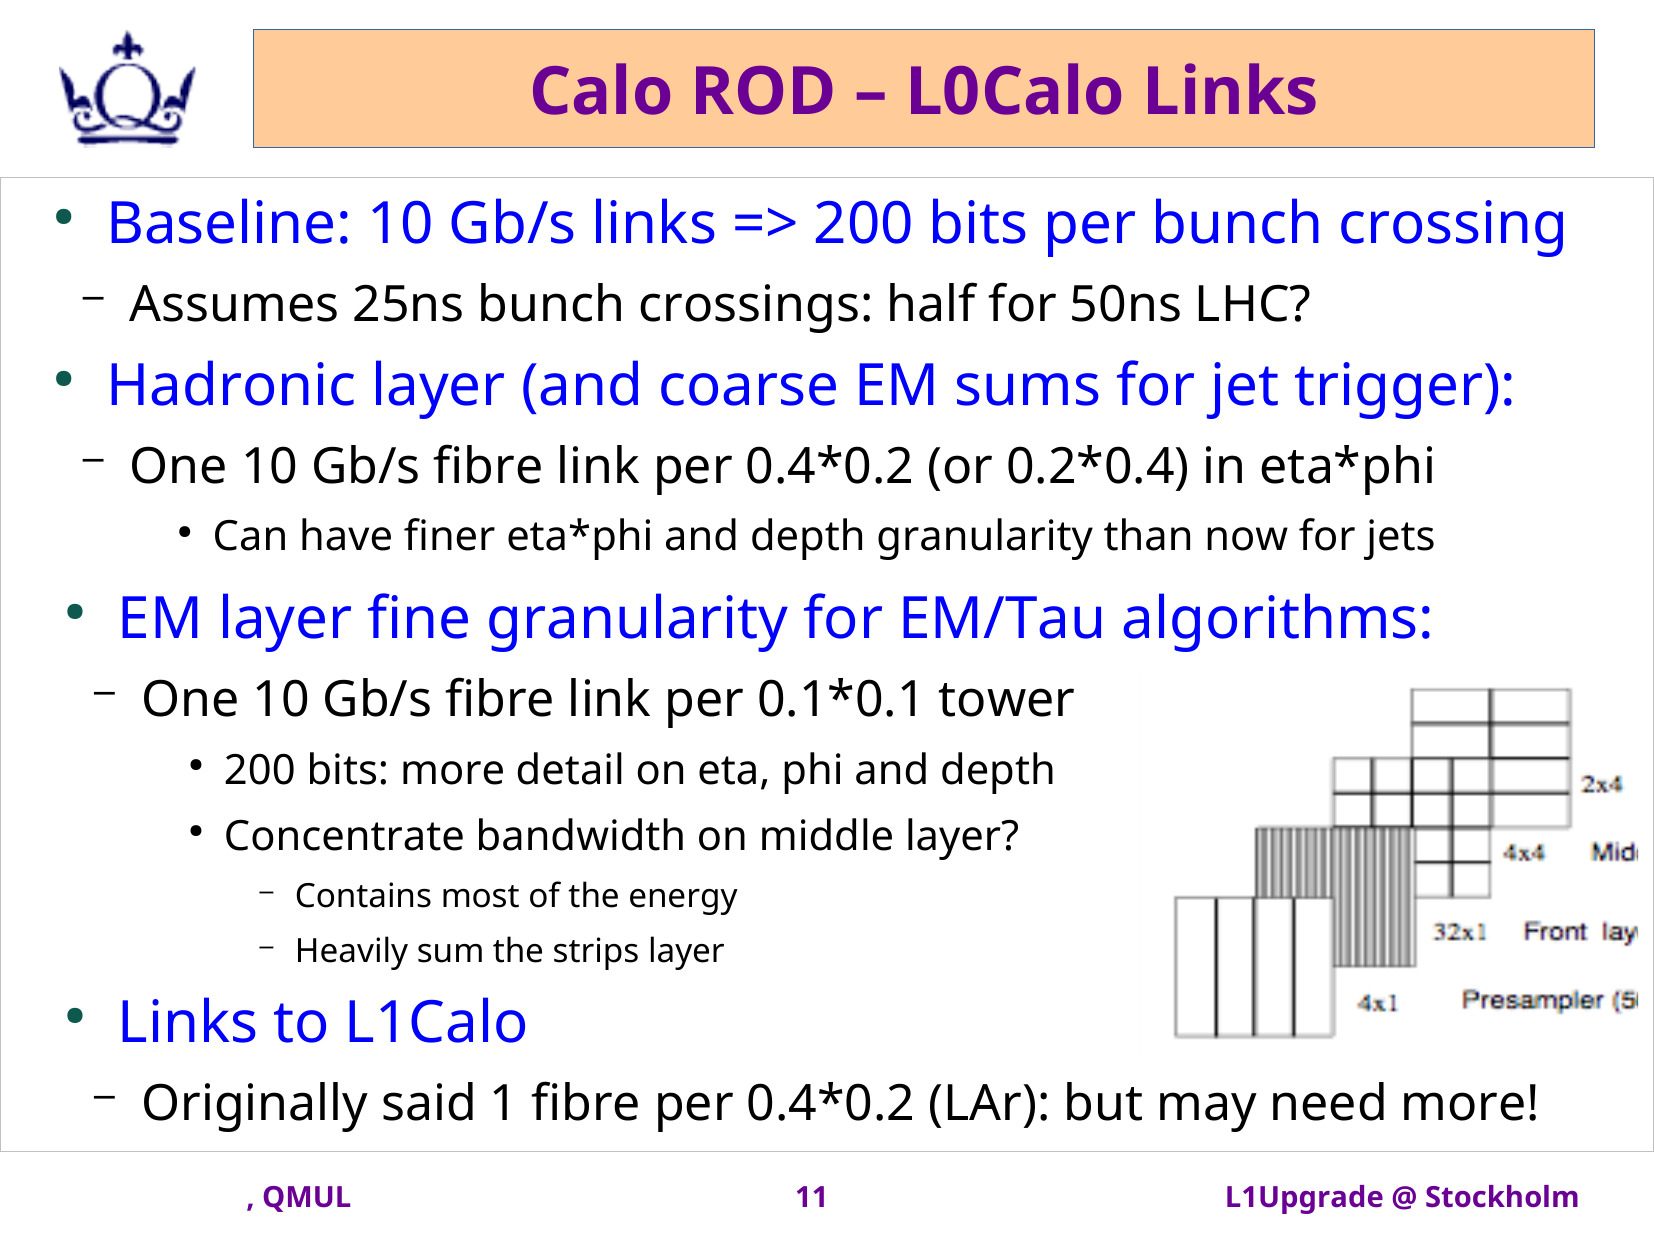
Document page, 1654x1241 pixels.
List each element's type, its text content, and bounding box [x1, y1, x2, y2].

picture [1612, 667, 1639, 1058]
list EM layer fine granularity for EM/Tau algorithms: One 10 Gb/s fibre link per 0.1*0.1 tower 200 bits: more detail on eta, phi and depth Concentrate bandwidth on middle layer? Contains most of the energy Heavily sum the strips layer Links to L1Calo Originally said 1 fibre per 0.4*0.2 (LAr): but may need more! [46, 581, 1612, 1152]
title Calo ROD – L0Calo Links [253, 29, 1595, 148]
picture [59, 29, 200, 148]
list Baseline: 10 Gb/s links => 200 bits per bunch crossing Assumes 25ns bunch crossings: half for 50ns LHC? Hadronic layer (and coarse EM sums for jet trigger): One 10 Gb/s fibre link per 0.4*0.2 (or 0.2*0.4) in eta*phi Can have finer eta*phi and depth granularity than now for jets [35, 186, 1612, 577]
